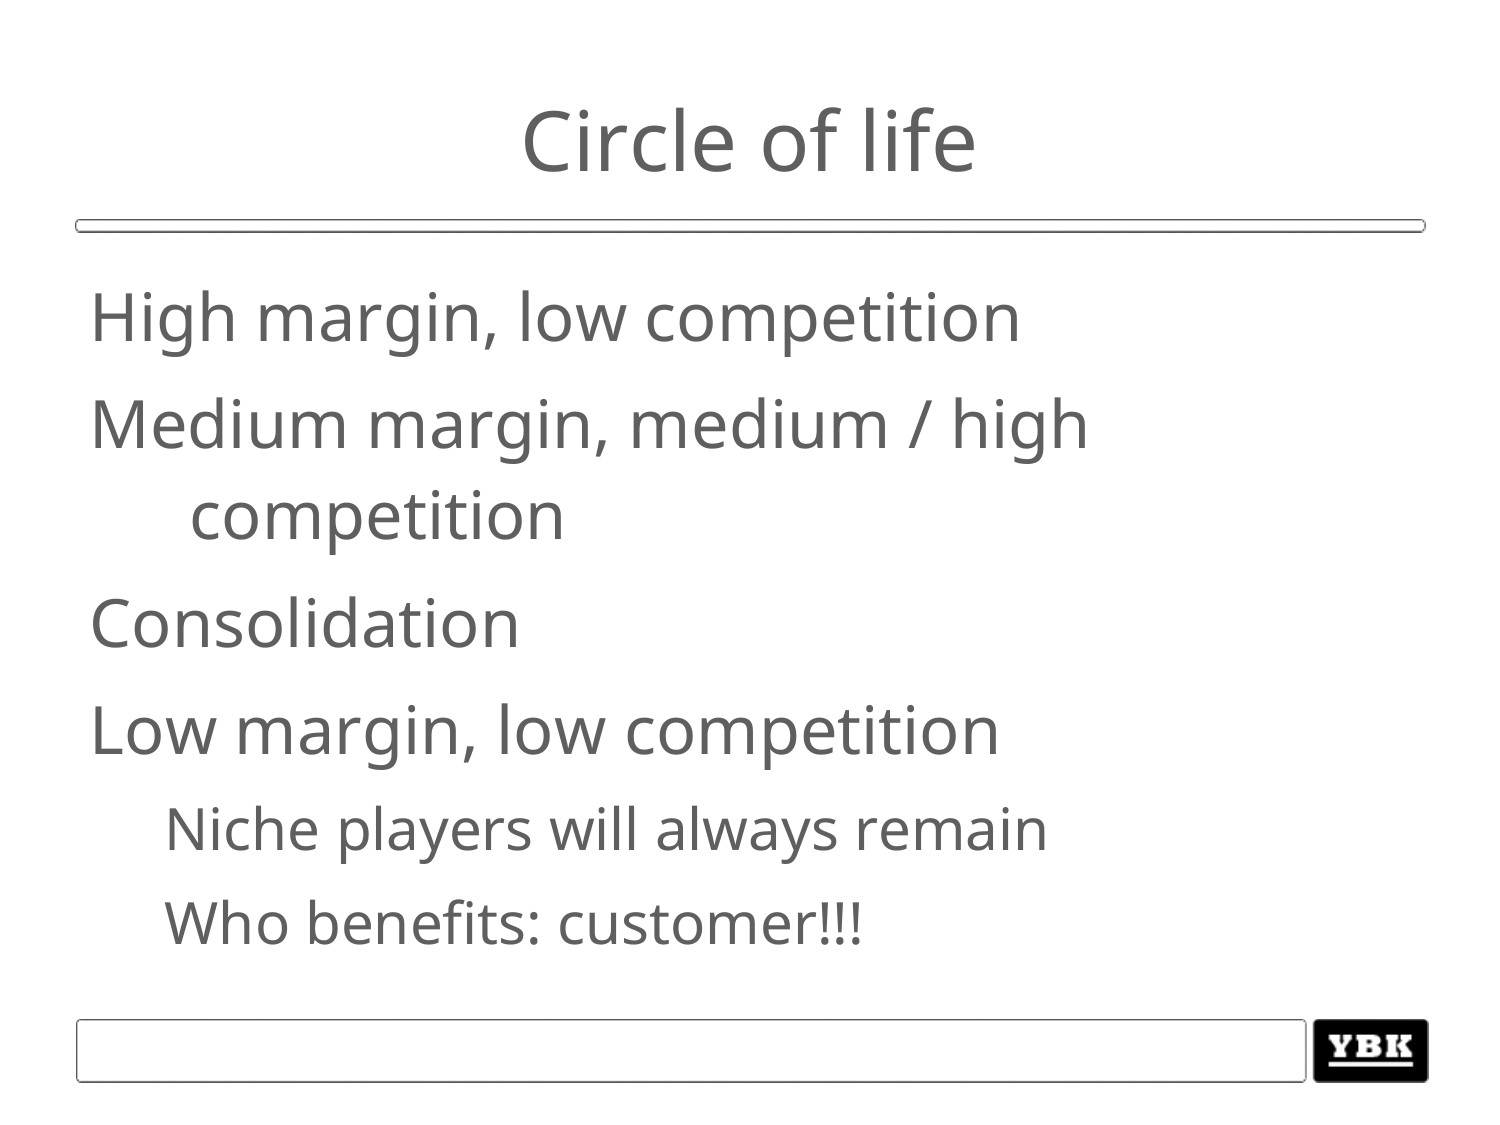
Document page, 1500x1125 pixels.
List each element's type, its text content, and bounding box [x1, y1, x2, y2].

list High margin, low competition Medium margin, medium / high competition Consolidation Low margin, low competition Niche players will always remain Who benefits: customer!!! [75, 262, 1426, 1090]
title Circle of life [75, 45, 1426, 233]
